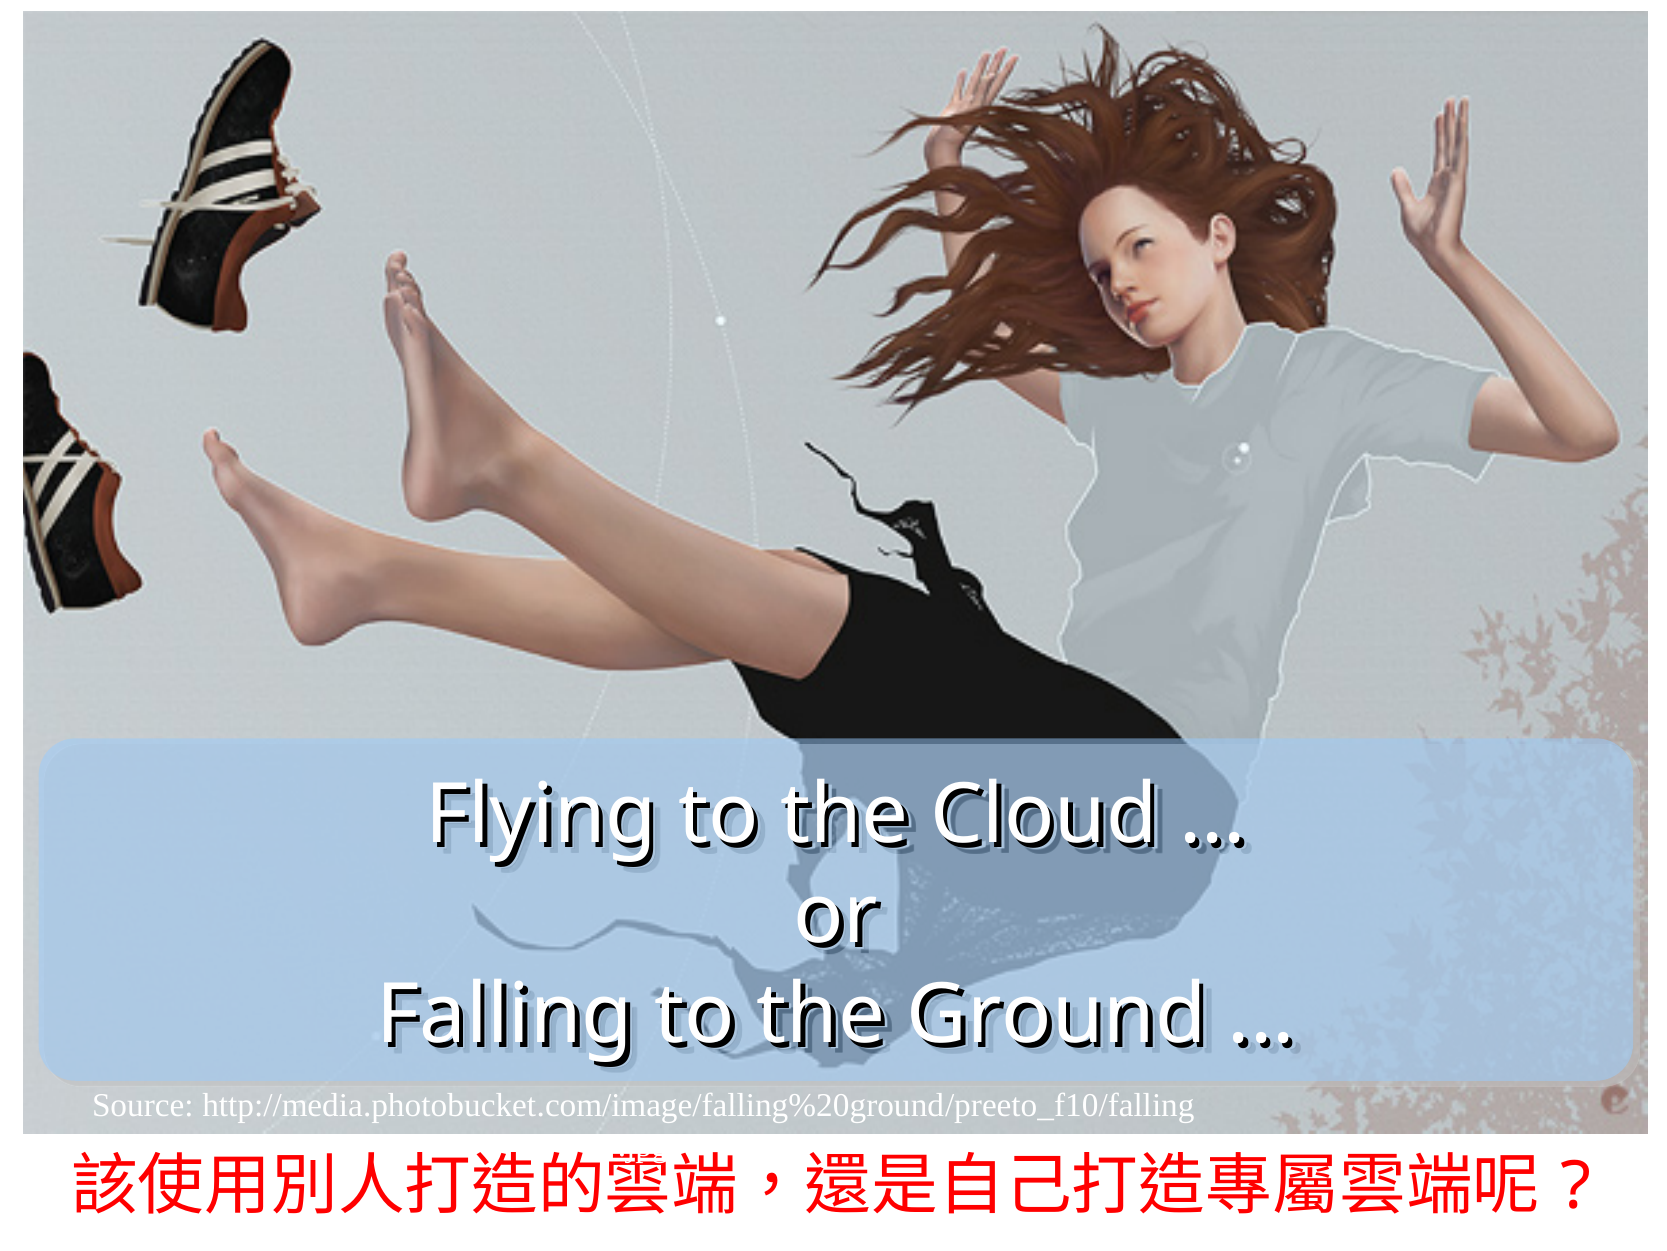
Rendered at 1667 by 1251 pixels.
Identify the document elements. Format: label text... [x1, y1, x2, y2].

text_box 該使用別人打造的雲端，還是自己打造專屬雲端呢? [0, 1134, 1667, 1251]
text_box Flying to the Cloud ... or Falling to the Ground ... [38, 738, 1634, 1081]
picture [23, 11, 1648, 1134]
text_box Source: http://media.photobucket.com/image/falling%20ground/preeto_f10/falling.jpg [52, 1075, 1235, 1131]
